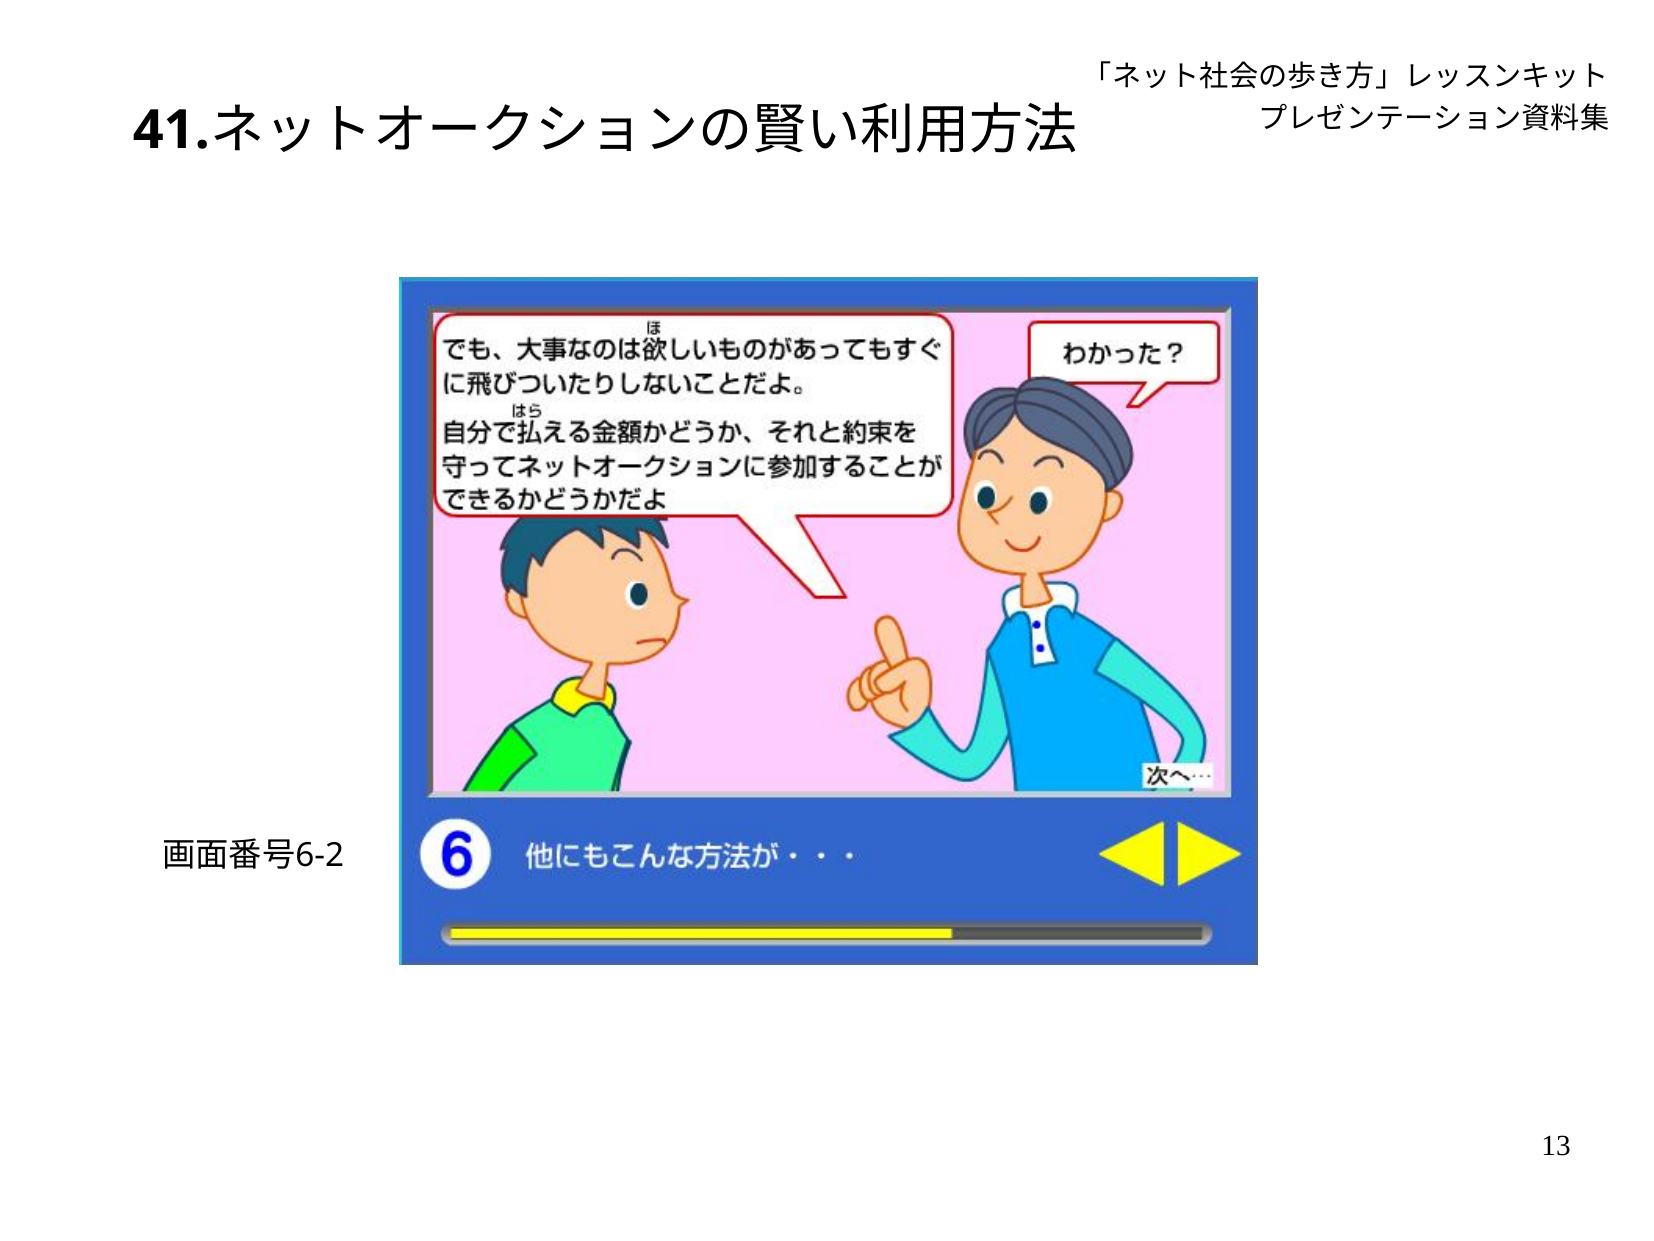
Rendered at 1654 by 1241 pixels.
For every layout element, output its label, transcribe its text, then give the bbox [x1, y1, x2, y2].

text_box 41.ネットオークションの賢い利用方法 [118, 88, 1241, 169]
picture [399, 277, 1258, 965]
text_box 「ネット社会の歩き方」レッスンキット プレゼンテーション資料集 [1062, 44, 1625, 145]
text_box 画面番号6-2 [147, 826, 384, 882]
